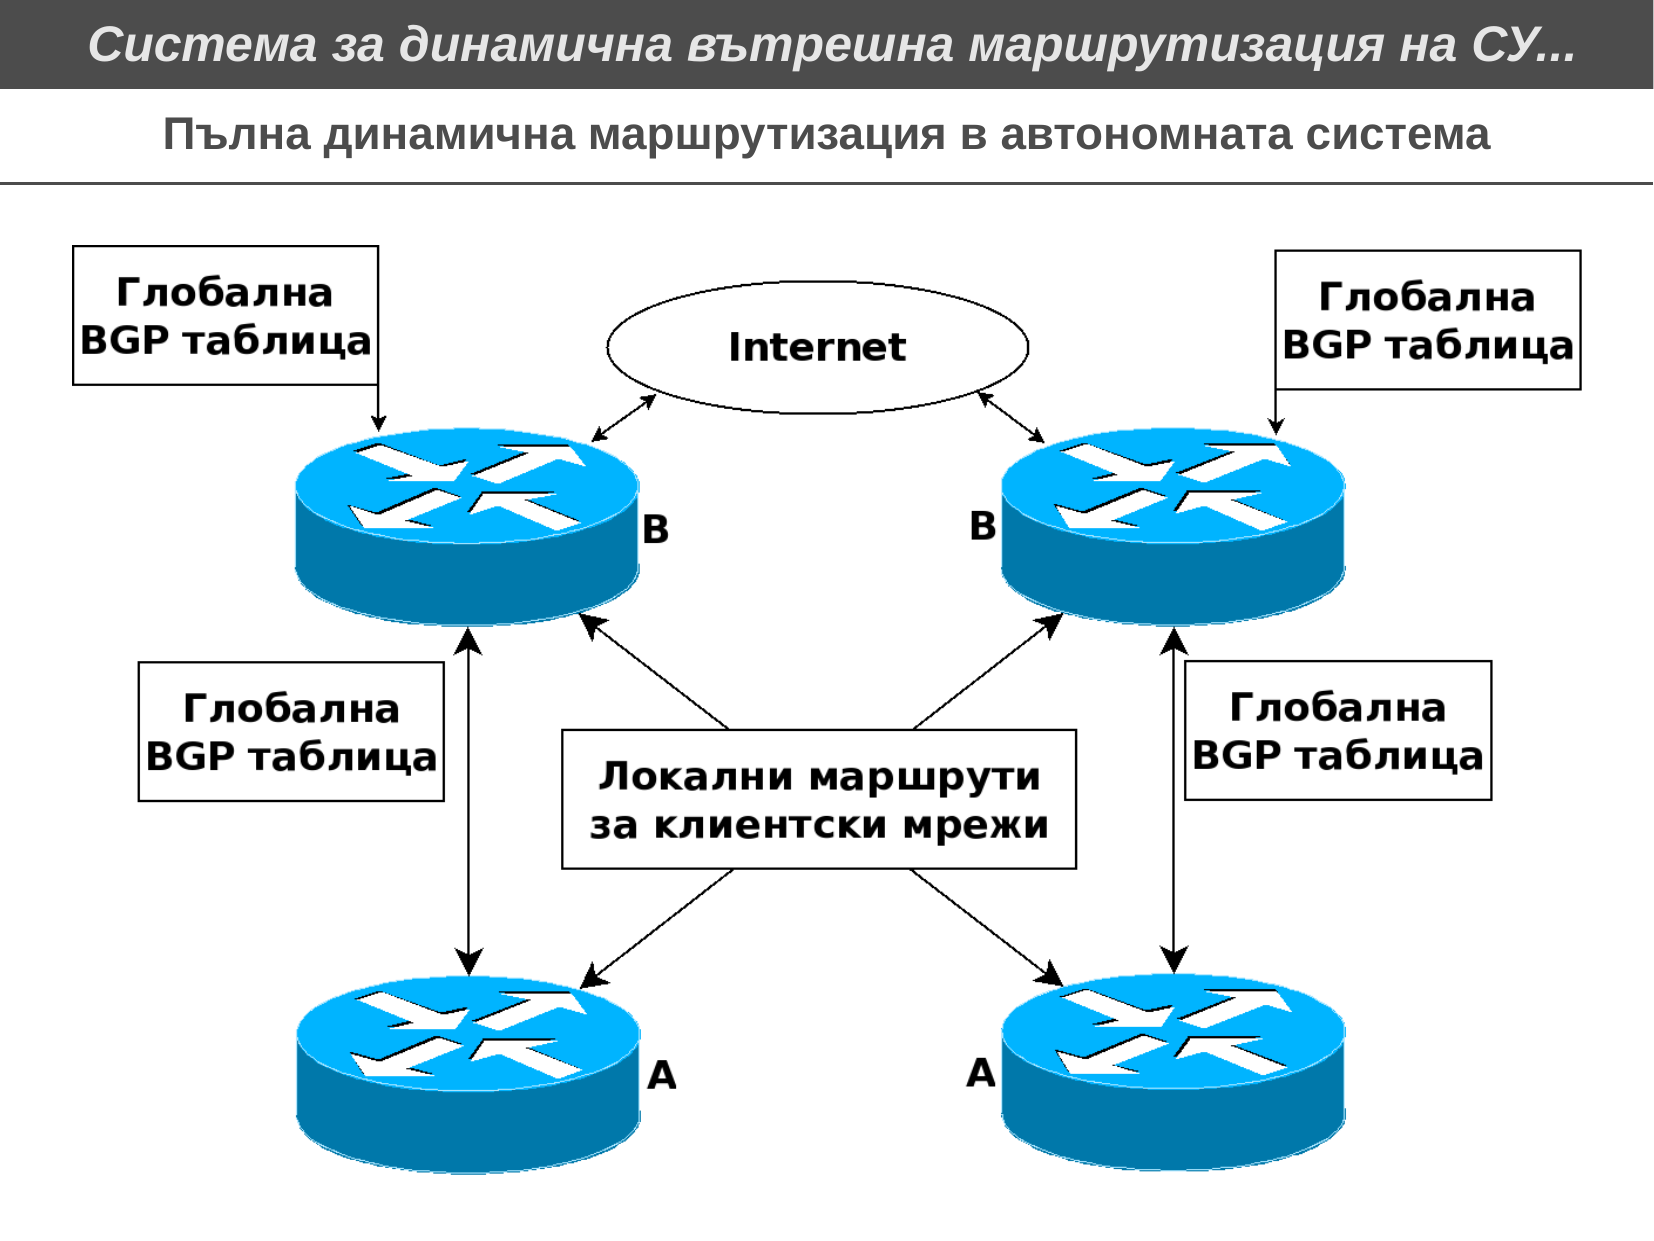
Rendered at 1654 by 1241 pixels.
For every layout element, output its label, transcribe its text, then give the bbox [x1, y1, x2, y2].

text_box [0, 0, 1654, 89]
text_box Система за динамична вътрешна маршрутизация на СУ... [72, 9, 1593, 80]
picture [72, 245, 1583, 1176]
text_box Пълна динамична маршрутизация в автономната система [147, 100, 1573, 167]
